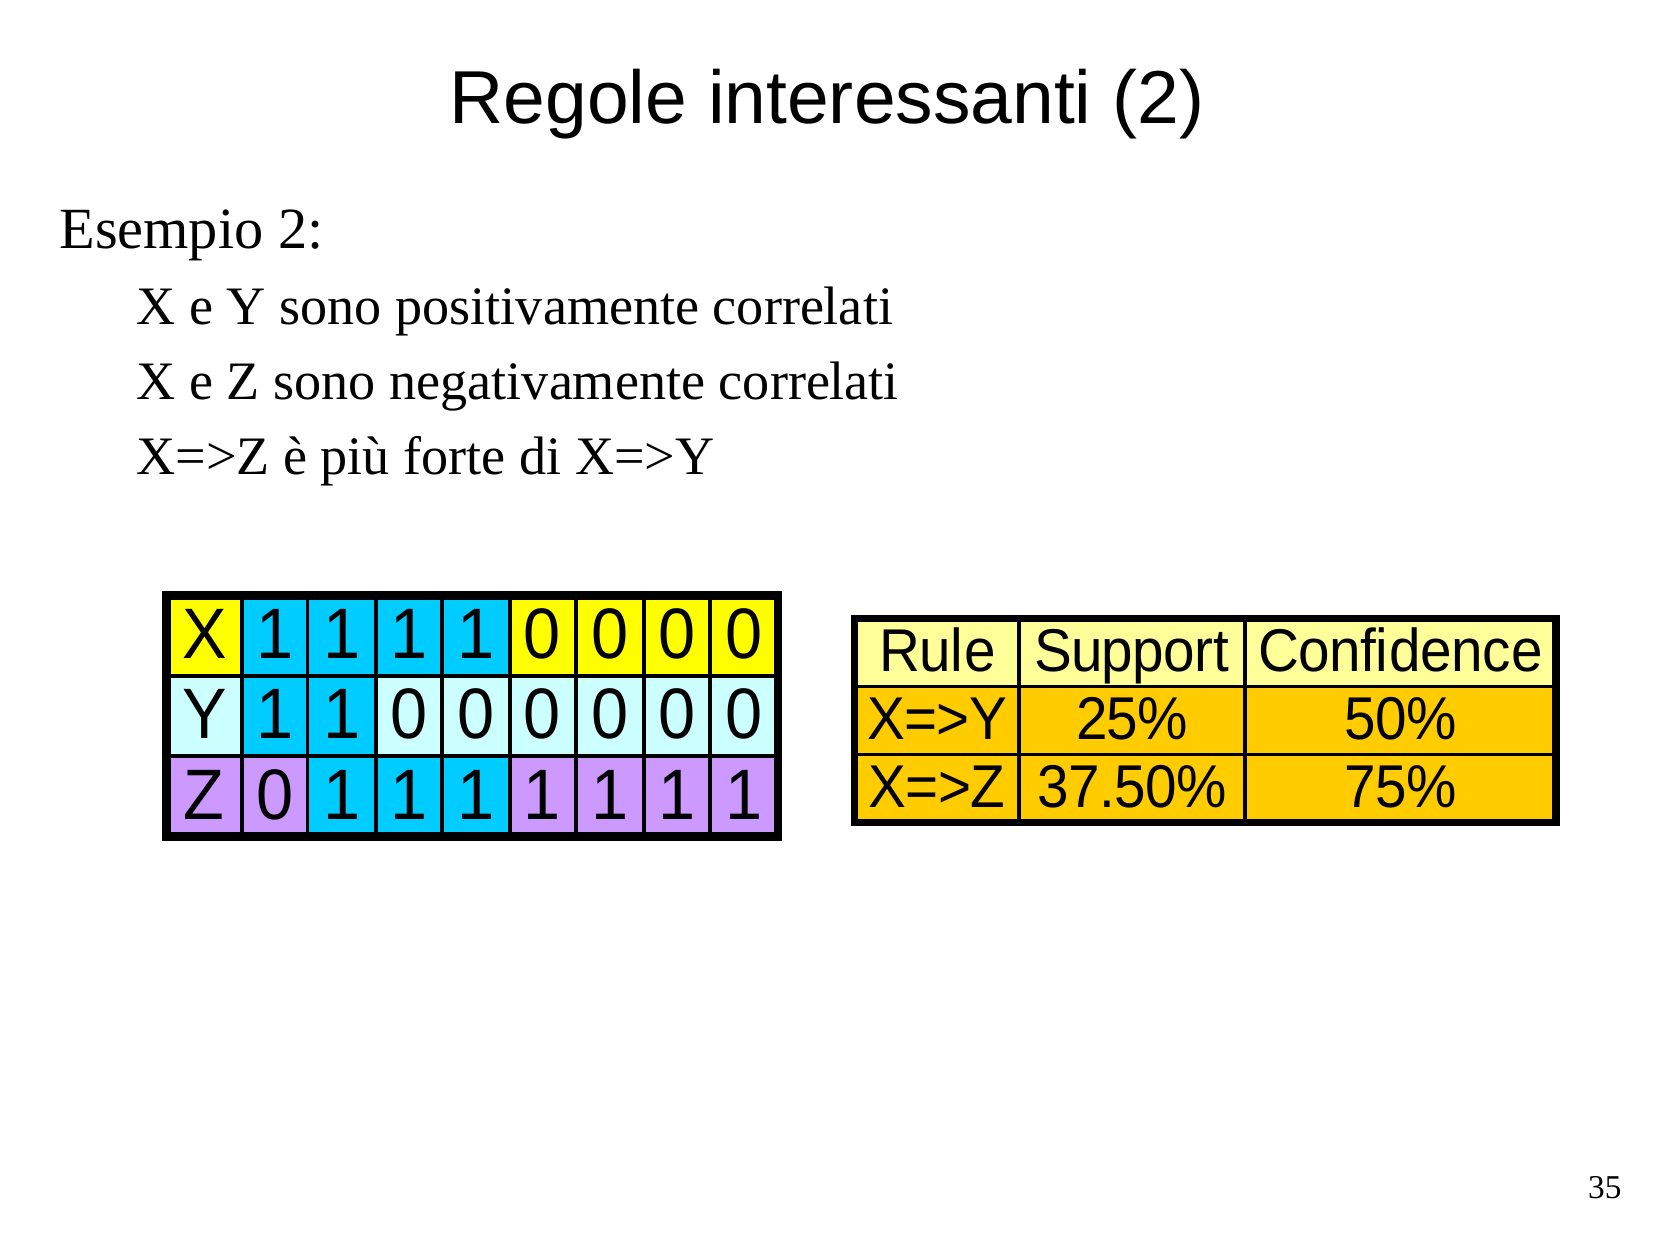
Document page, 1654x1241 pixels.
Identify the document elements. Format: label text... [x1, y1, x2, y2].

list Esempio 2: X e Y sono positivamente correlati X e Z sono negativamente correlati X=>Z è più forte di X=>Y [42, 196, 1612, 1187]
title Regole interessanti (2) [37, 30, 1617, 166]
chart [159, 587, 785, 845]
chart [848, 612, 1563, 830]
